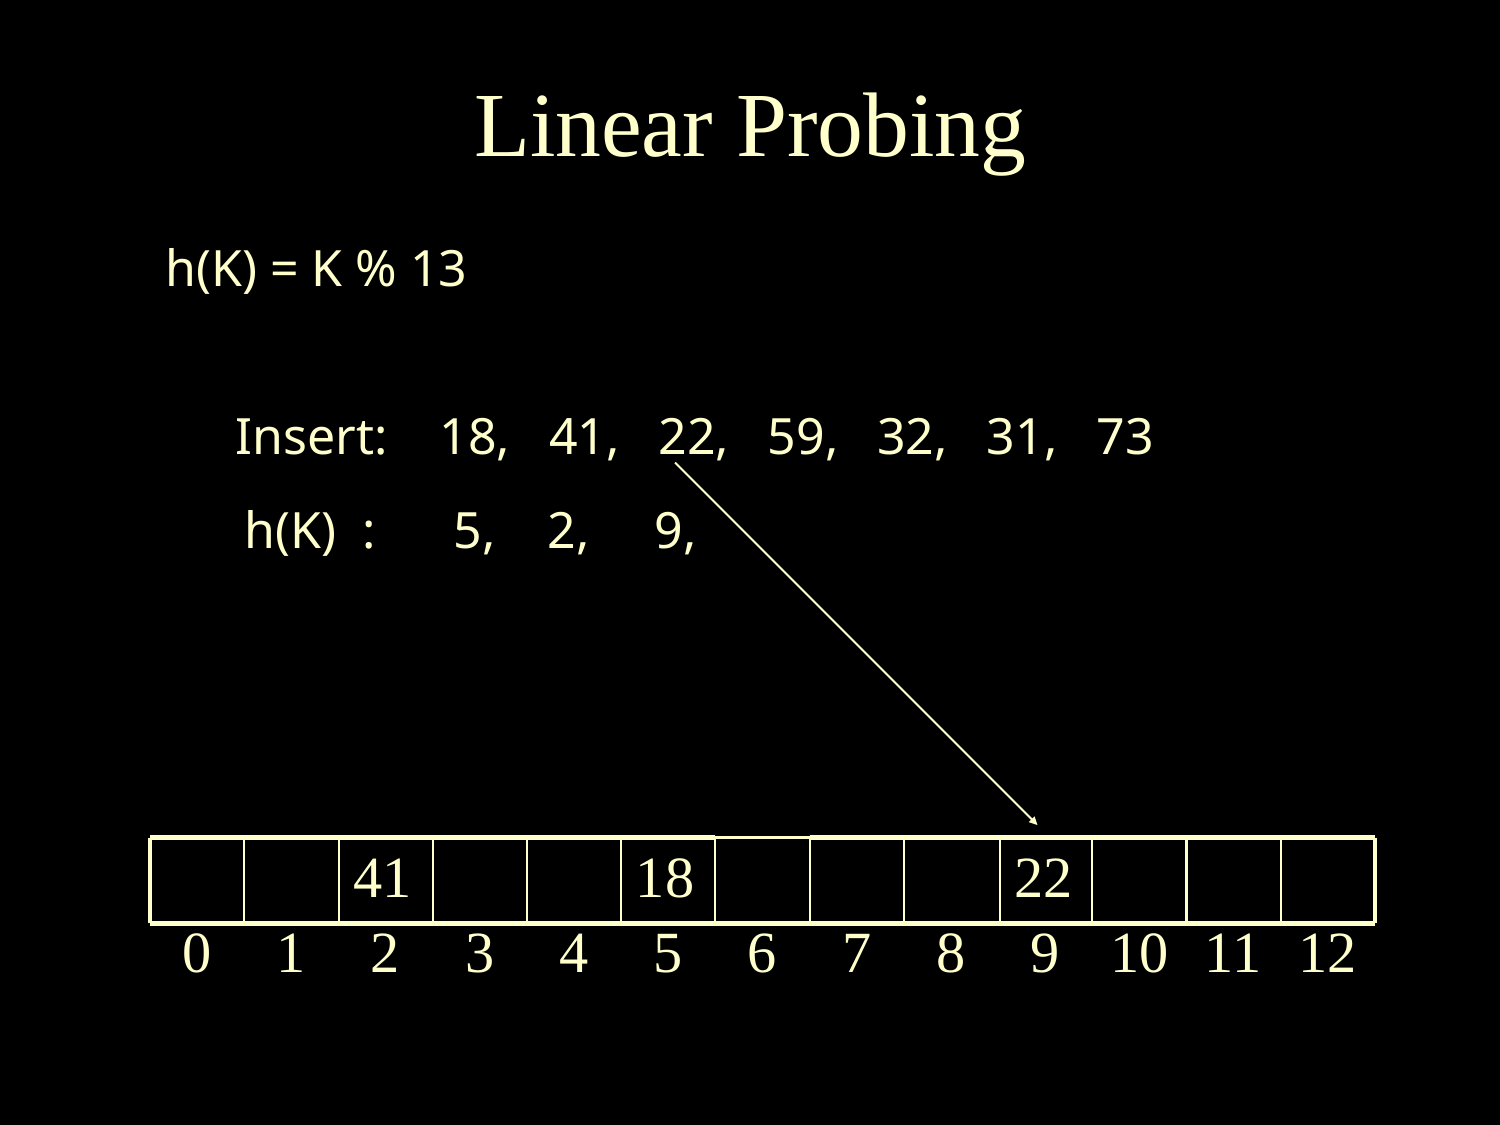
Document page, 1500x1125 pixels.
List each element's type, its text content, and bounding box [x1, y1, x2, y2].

text_box 41 [340, 840, 432, 912]
title Linear Probing [22, 62, 1480, 188]
text_box 5 [622, 912, 716, 998]
text_box 1 [245, 912, 339, 998]
text_box h(K) = K % 13 [150, 224, 483, 309]
text_box 3 [433, 912, 527, 998]
text_box 4 [527, 912, 622, 998]
text_box 0 [150, 912, 245, 998]
text_box 2 [339, 912, 433, 998]
text_box 8 [904, 912, 998, 998]
text_box 10 [1093, 912, 1187, 998]
text_box 7 [810, 912, 904, 998]
text_box Insert: 18, 41, 22, 59, 32, 31, 73 [220, 392, 1169, 477]
text_box 6 [716, 912, 810, 998]
text_box 12 [1281, 912, 1375, 998]
text_box 18 [622, 840, 714, 912]
text_box h(K) : 5, 2, 9, [229, 487, 739, 572]
text_box 11 [1187, 912, 1281, 998]
text_box 22 [1001, 840, 1091, 912]
text_box 9 [998, 912, 1093, 998]
text_box h(K) : 5, 2, 9, [702, 487, 739, 524]
